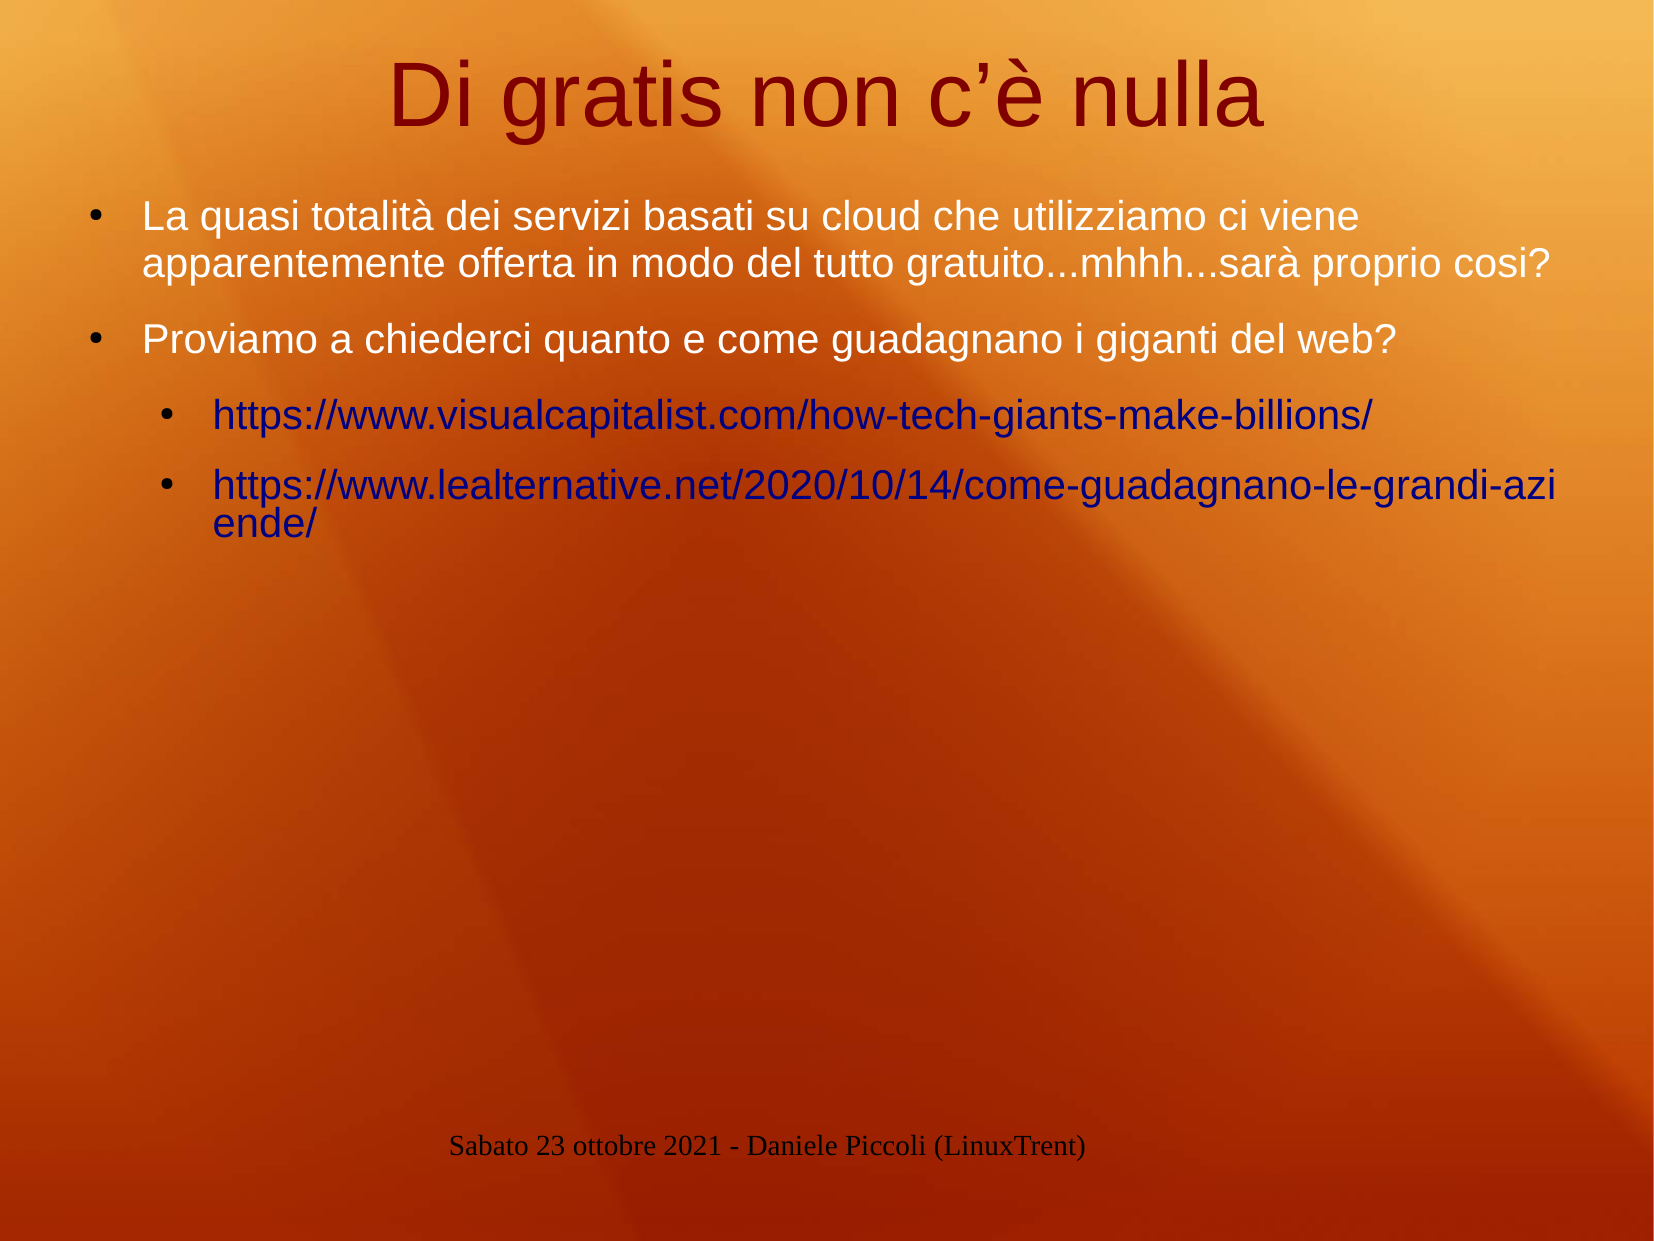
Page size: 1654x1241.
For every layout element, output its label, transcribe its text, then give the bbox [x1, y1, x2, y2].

picture [0, 0, 1654, 1241]
list La quasi totalità dei servizi basati su cloud che utilizziamo ci viene apparentemente offerta in modo del tutto gratuito...mhhh...sarà proprio cosi? Proviamo a chiederci quanto e come guadagnano i giganti del web? https://www.visualcapitalist.com/how-tech-giants-make-billions/ https://www.lealternative.net/2020/10/14/come-guadagnano-le-grandi-aziende/ [70, 192, 1560, 1075]
title Di gratis non c’è nulla [82, 35, 1571, 154]
